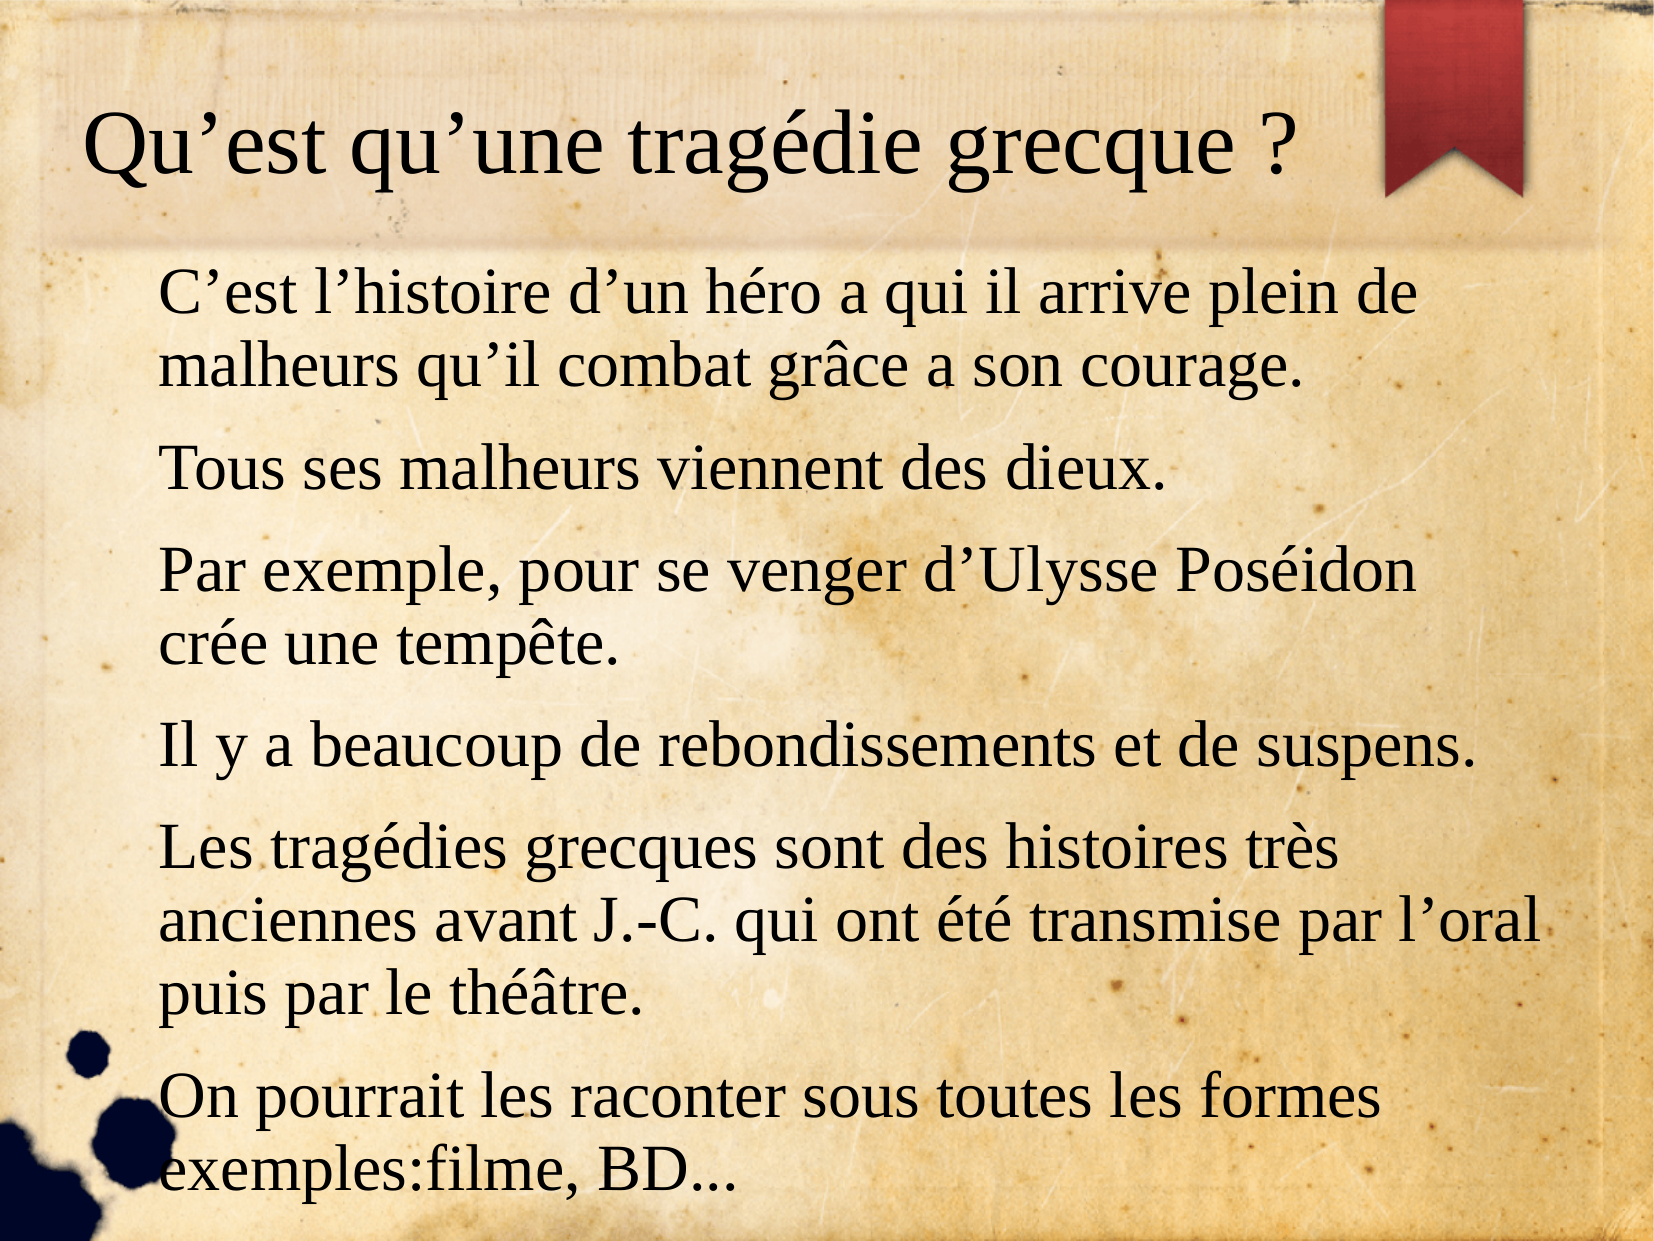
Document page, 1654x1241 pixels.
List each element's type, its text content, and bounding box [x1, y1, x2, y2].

list C’est l’histoire d’un héro a qui il arrive plein de malheurs qu’il combat grâce a son courage. Tous ses malheurs viennent des dieux. Par exemple, pour se venger d’Ulysse Poséidon crée une tempête. Il y a beaucoup de rebondissements et de suspens. Les tragédies grecques sont des histoires très anciennes avant J.-C. qui ont été transmise par l’oral puis par le théâtre. On pourrait les raconter sous toutes les formes exemples:filme, BD... [88, 255, 1544, 1211]
picture [0, 0, 1654, 1241]
title Qu’est qu’une tragédie grecque ? [82, 49, 1347, 237]
